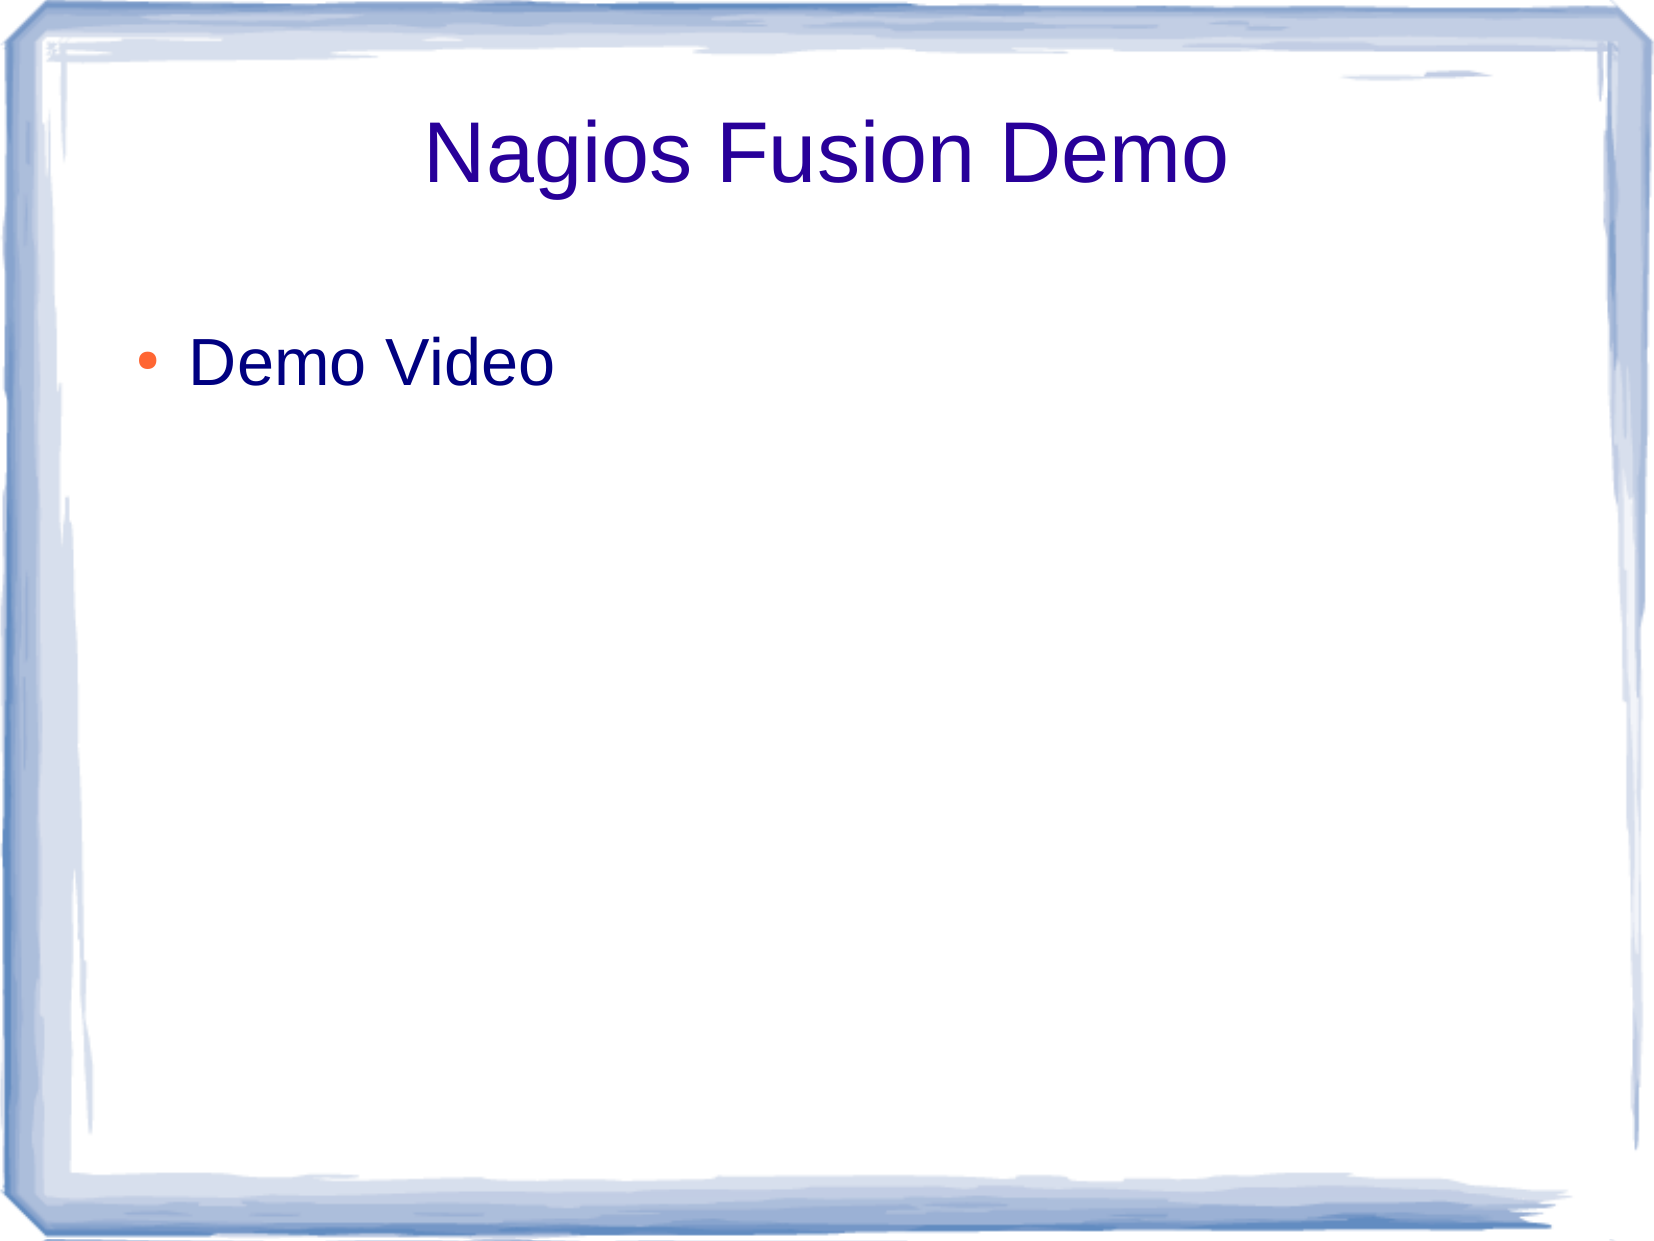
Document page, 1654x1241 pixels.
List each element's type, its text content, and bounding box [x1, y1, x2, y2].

title Nagios Fusion Demo [82, 49, 1571, 257]
list Demo Video [118, 324, 1571, 1004]
picture [0, 0, 1654, 1241]
